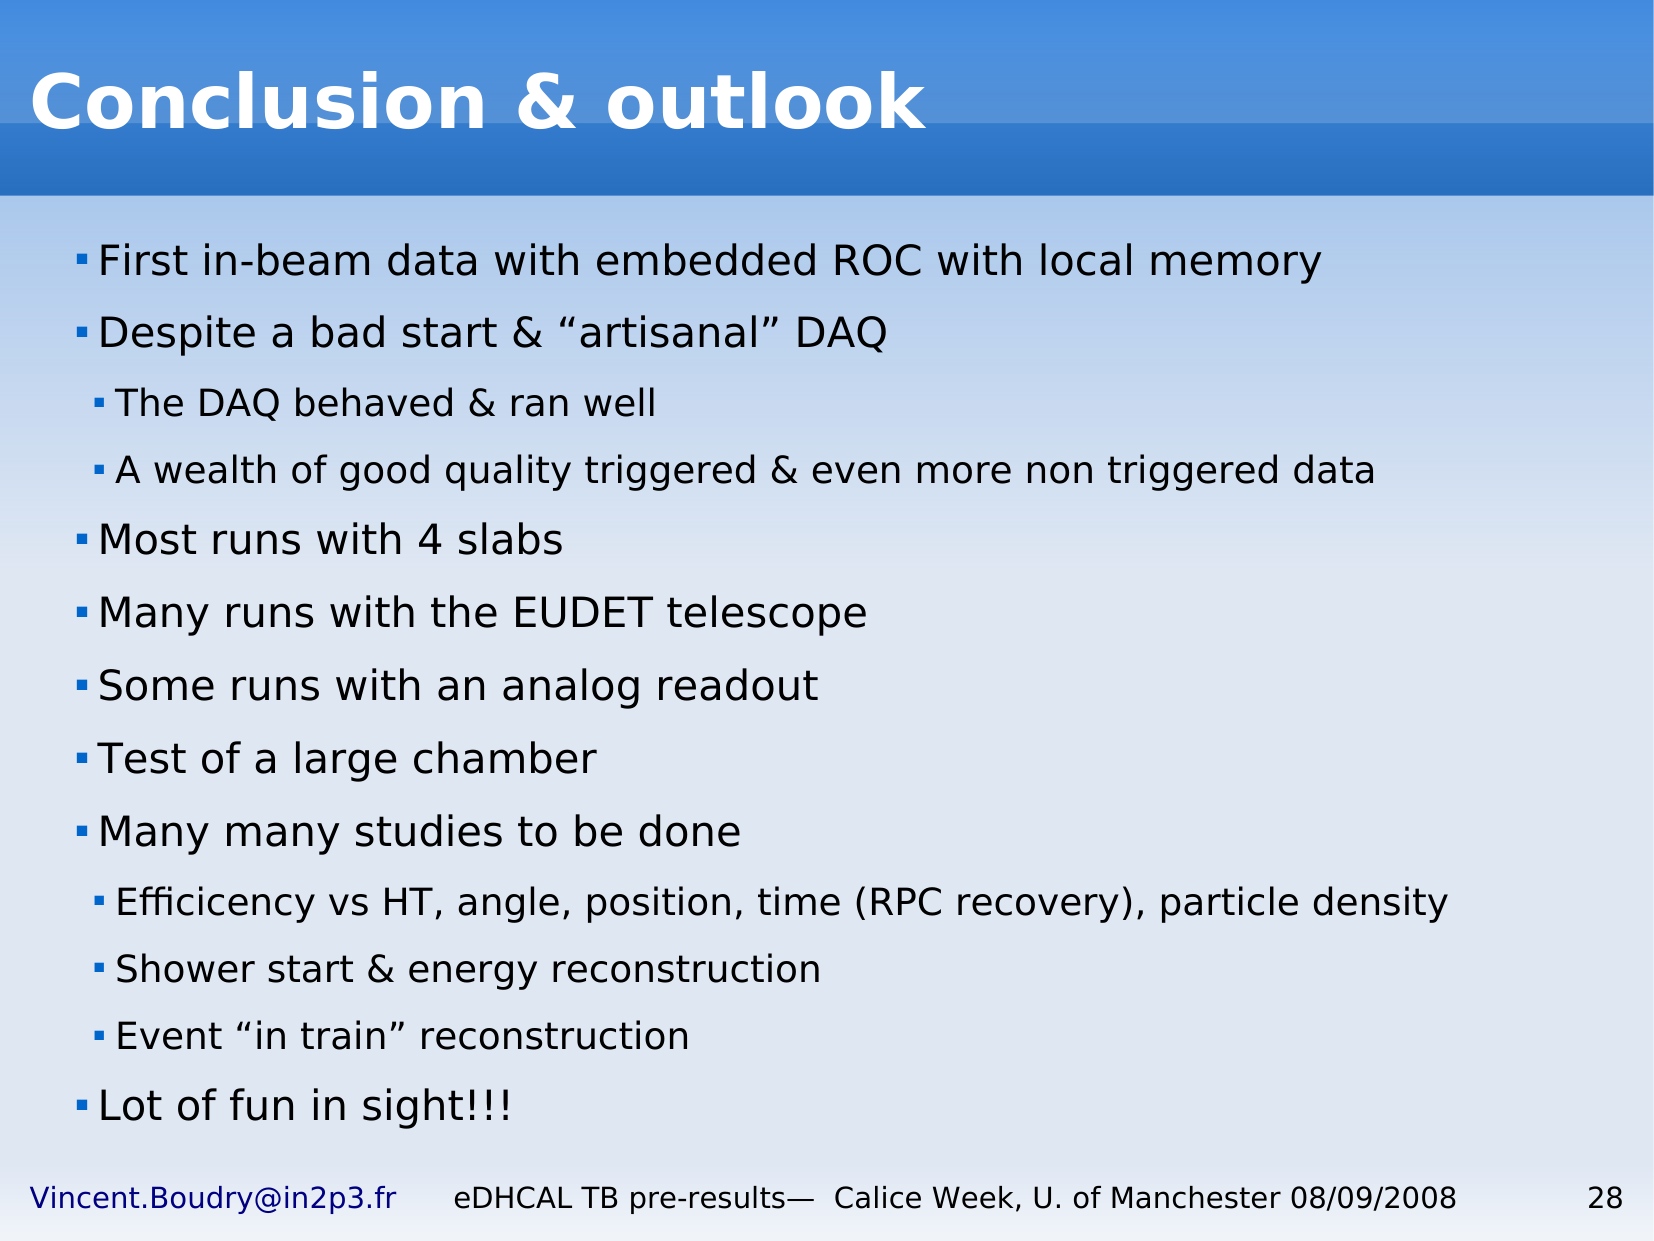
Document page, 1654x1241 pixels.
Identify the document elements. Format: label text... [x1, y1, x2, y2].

title Conclusion & outlook [29, 7, 1654, 200]
picture [0, 0, 1654, 1241]
list First in-beam data with embedded ROC with local memory Despite a bad start & “artisanal” DAQ The DAQ behaved & ran well A wealth of good quality triggered & even more non triggered data Most runs with 4 slabs Many runs with the EUDET telescope Some runs with an analog readout Test of a large chamber Many many studies to be done Efficicency vs HT, angle, position, time (RPC recovery), particle density Shower start & energy reconstruction Event “in train” reconstruction Lot of fun in sight!!! [59, 236, 1595, 1137]
